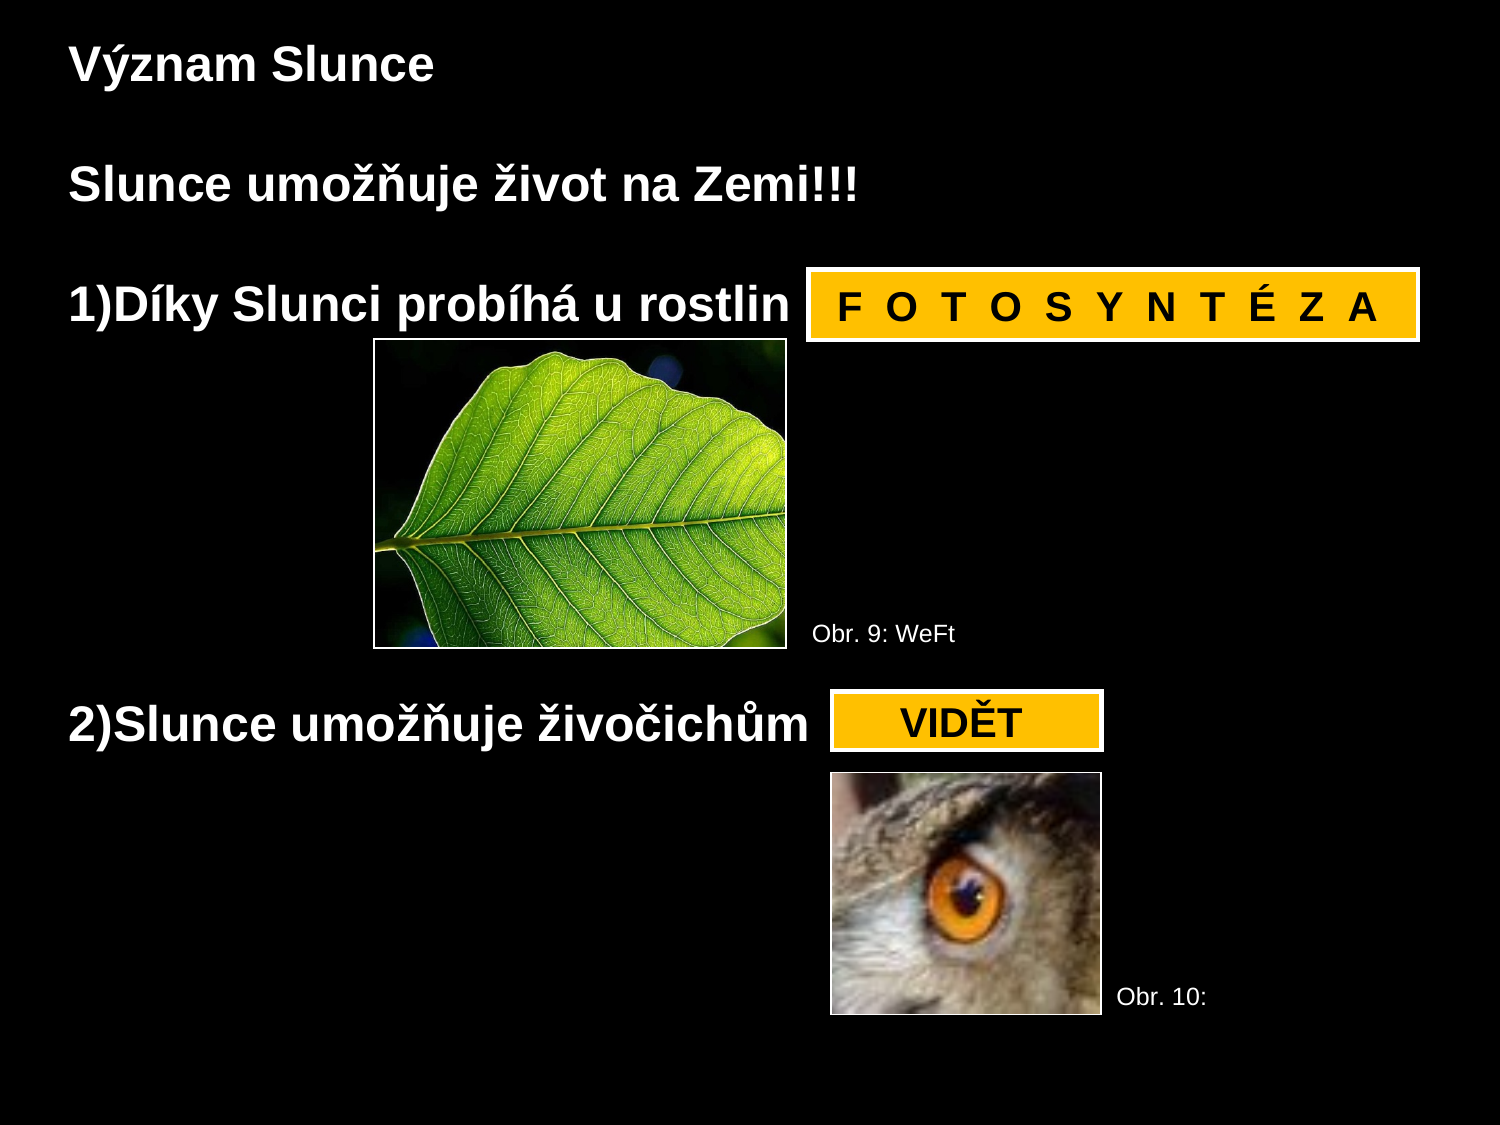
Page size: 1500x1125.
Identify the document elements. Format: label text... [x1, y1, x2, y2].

text_box VIDĚT [832, 691, 1102, 751]
picture [832, 773, 1101, 1014]
text_box Obr. 9: WeFt [797, 609, 971, 655]
text_box Obr. 10: [1101, 972, 1230, 1019]
picture [375, 339, 786, 648]
text_box Význam Slunce Slunce umožňuje život na Zemi!!! Díky Slunci probíhá u rostlin _ _ T _ _ Y _ _ É _ _ Slunce umožňuje živočichům _ _ _ _ _ [54, 23, 1448, 759]
text_box F O T O S Y N T É Z A [808, 269, 1418, 340]
